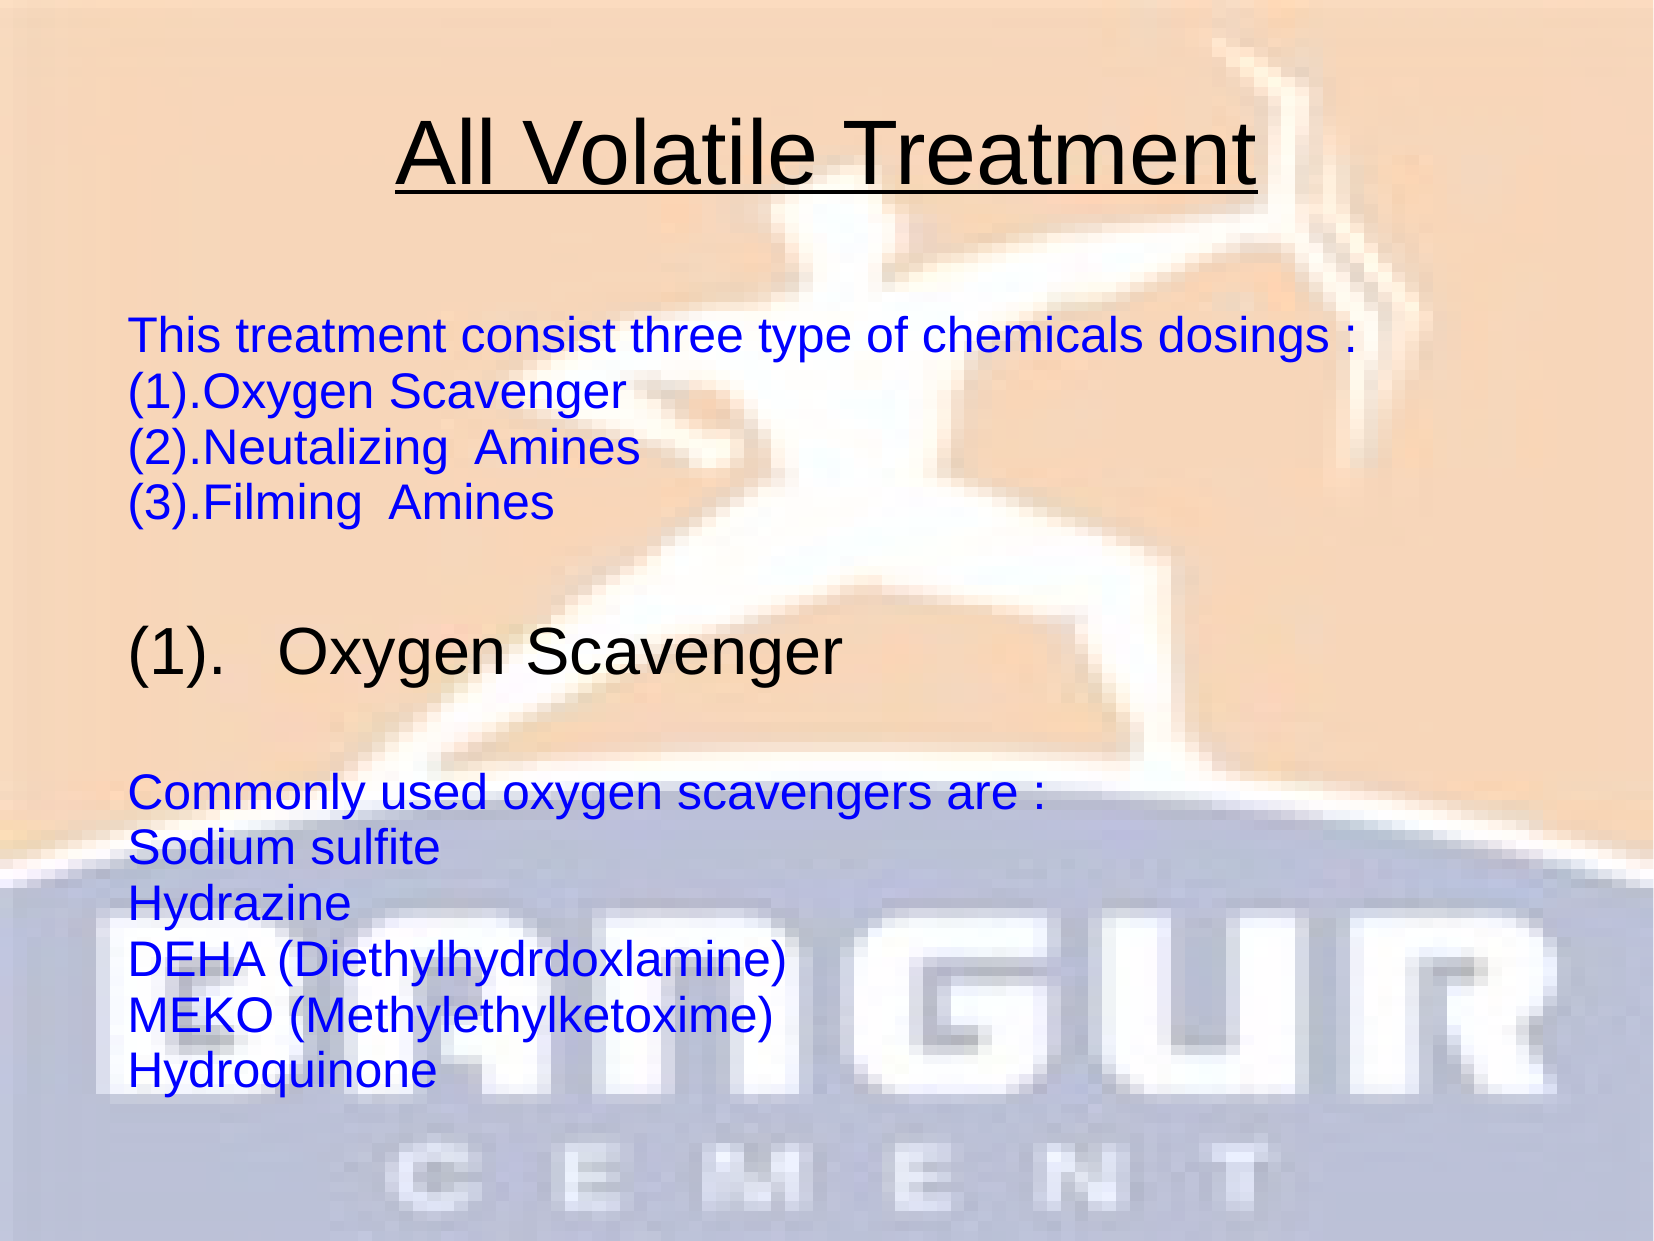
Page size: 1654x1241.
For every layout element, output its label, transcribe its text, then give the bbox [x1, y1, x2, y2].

picture [0, 0, 1654, 1241]
text_box This treatment consist three type of chemicals dosings : (1).Oxygen Scavenger (2).Neutalizing Amines (3).Filming Amines (1). Oxygen Scavenger Commonly used oxygen scavengers are : Sodium sulfite Hydrazine DEHA (Diethylhydrdoxlamine) MEKO (Methylethylketoxime) Hydroquinone [112, 300, 1374, 1204]
title All Volatile Treatment [82, 56, 1571, 250]
